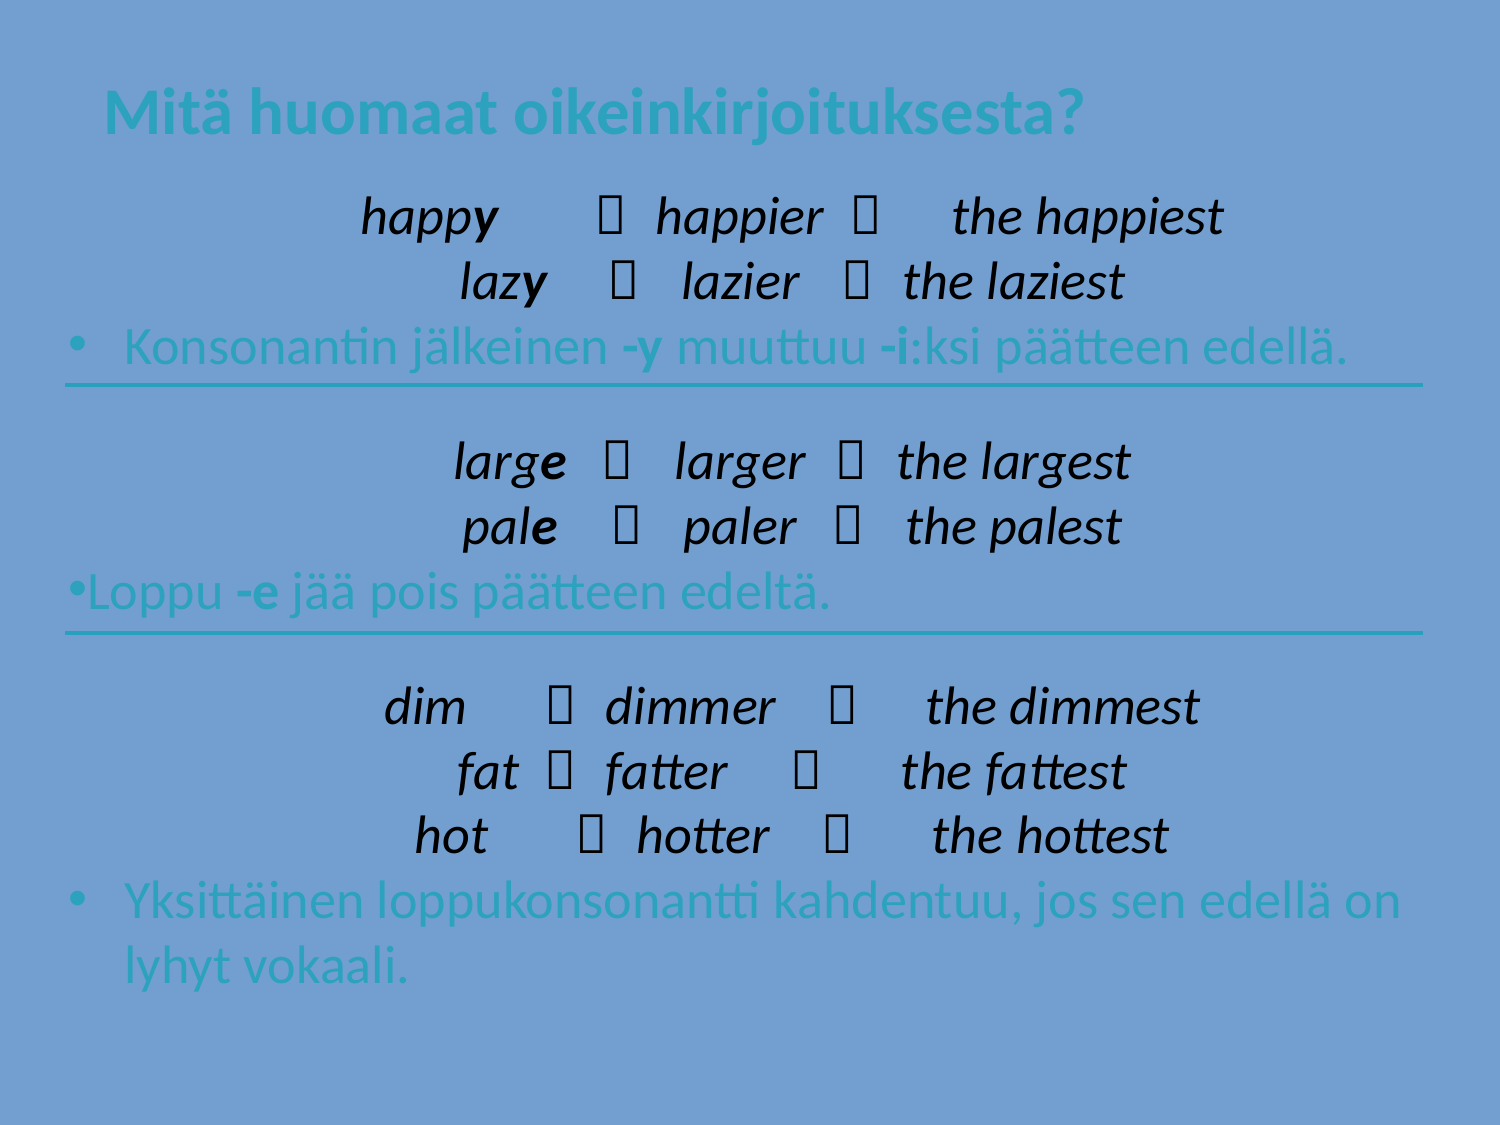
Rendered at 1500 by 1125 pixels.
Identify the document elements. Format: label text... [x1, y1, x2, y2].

list happy  happier  the happiest lazy  lazier  the laziest Konsonantin jälkeinen -y muuttuu -i:ksi päätteen edellä. large  larger  the largest pale  paler  the palest Loppu -e jää pois päätteen edeltä. dim  dimmer  the dimmest fat  fatter  the fattest hot  hotter  the hottest Yksittäinen loppukonsonantti kahdentuu, jos sen edellä on lyhyt vokaali. [53, 172, 1459, 988]
title Mitä huomaat oikeinkirjoituksesta? [88, 54, 1439, 161]
